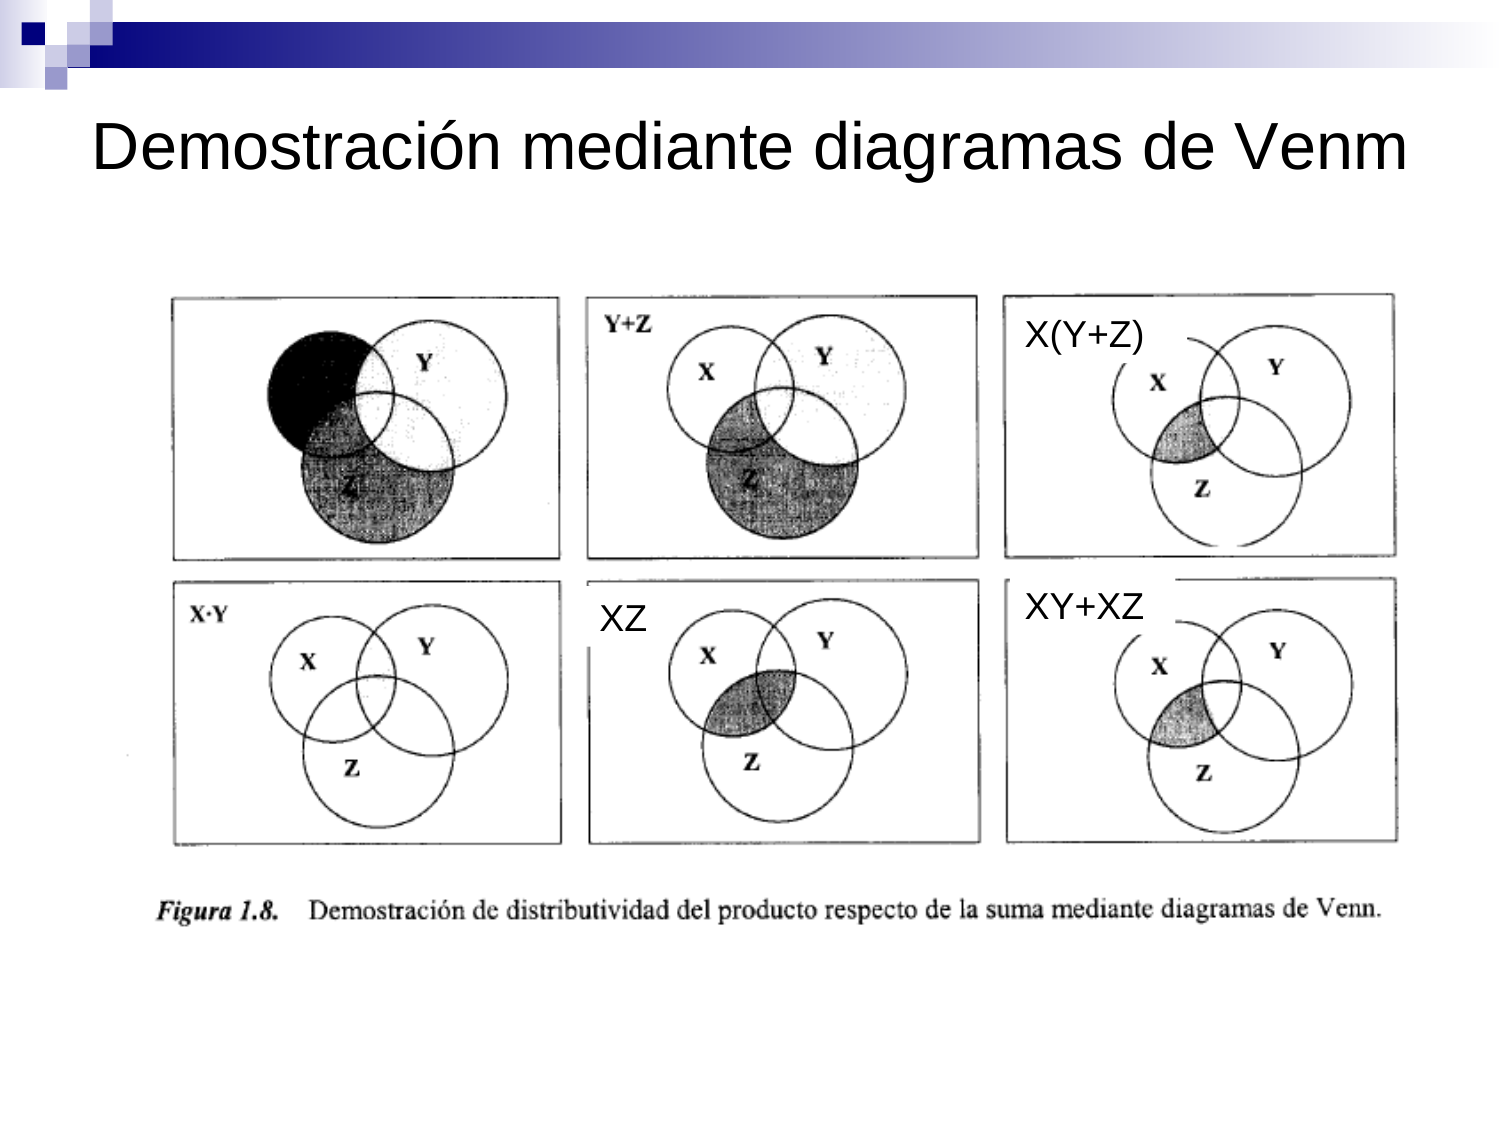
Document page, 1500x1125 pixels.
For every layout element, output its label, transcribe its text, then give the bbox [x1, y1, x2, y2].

text_box XY+XZ [1009, 574, 1176, 635]
text_box XZ [584, 586, 668, 647]
title Demostración mediante diagramas de Venm [76, 78, 1427, 209]
picture [88, 267, 1431, 948]
text_box X(Y+Z) [1009, 302, 1188, 364]
